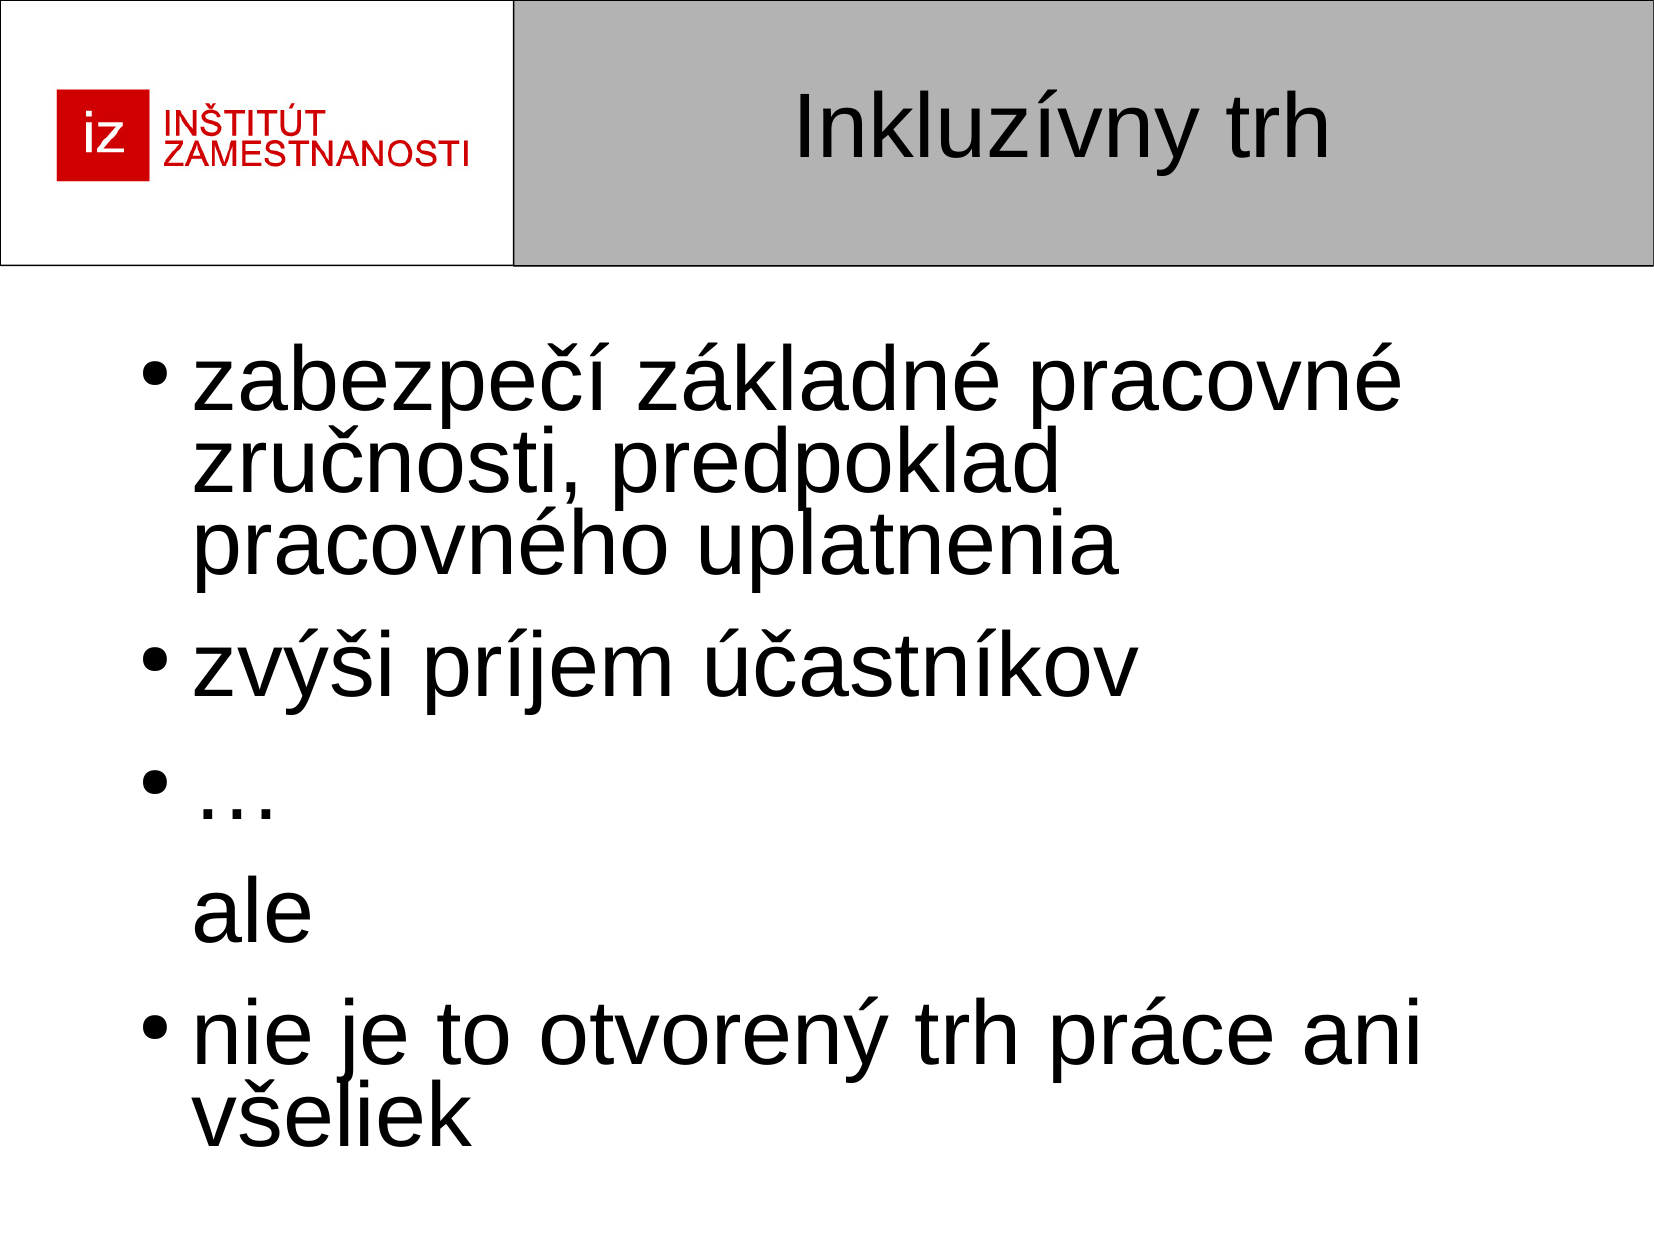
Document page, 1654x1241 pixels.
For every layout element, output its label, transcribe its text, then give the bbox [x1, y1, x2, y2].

picture [5, 8, 512, 257]
title Inkluzívny trh [561, 29, 1565, 237]
list zabezpečí základné pracovné zručnosti, predpoklad pracovného uplatnenia zvýši príjem účastníkov … ale nie je to otvorený trh práce ani všeliek [121, 344, 1533, 1184]
